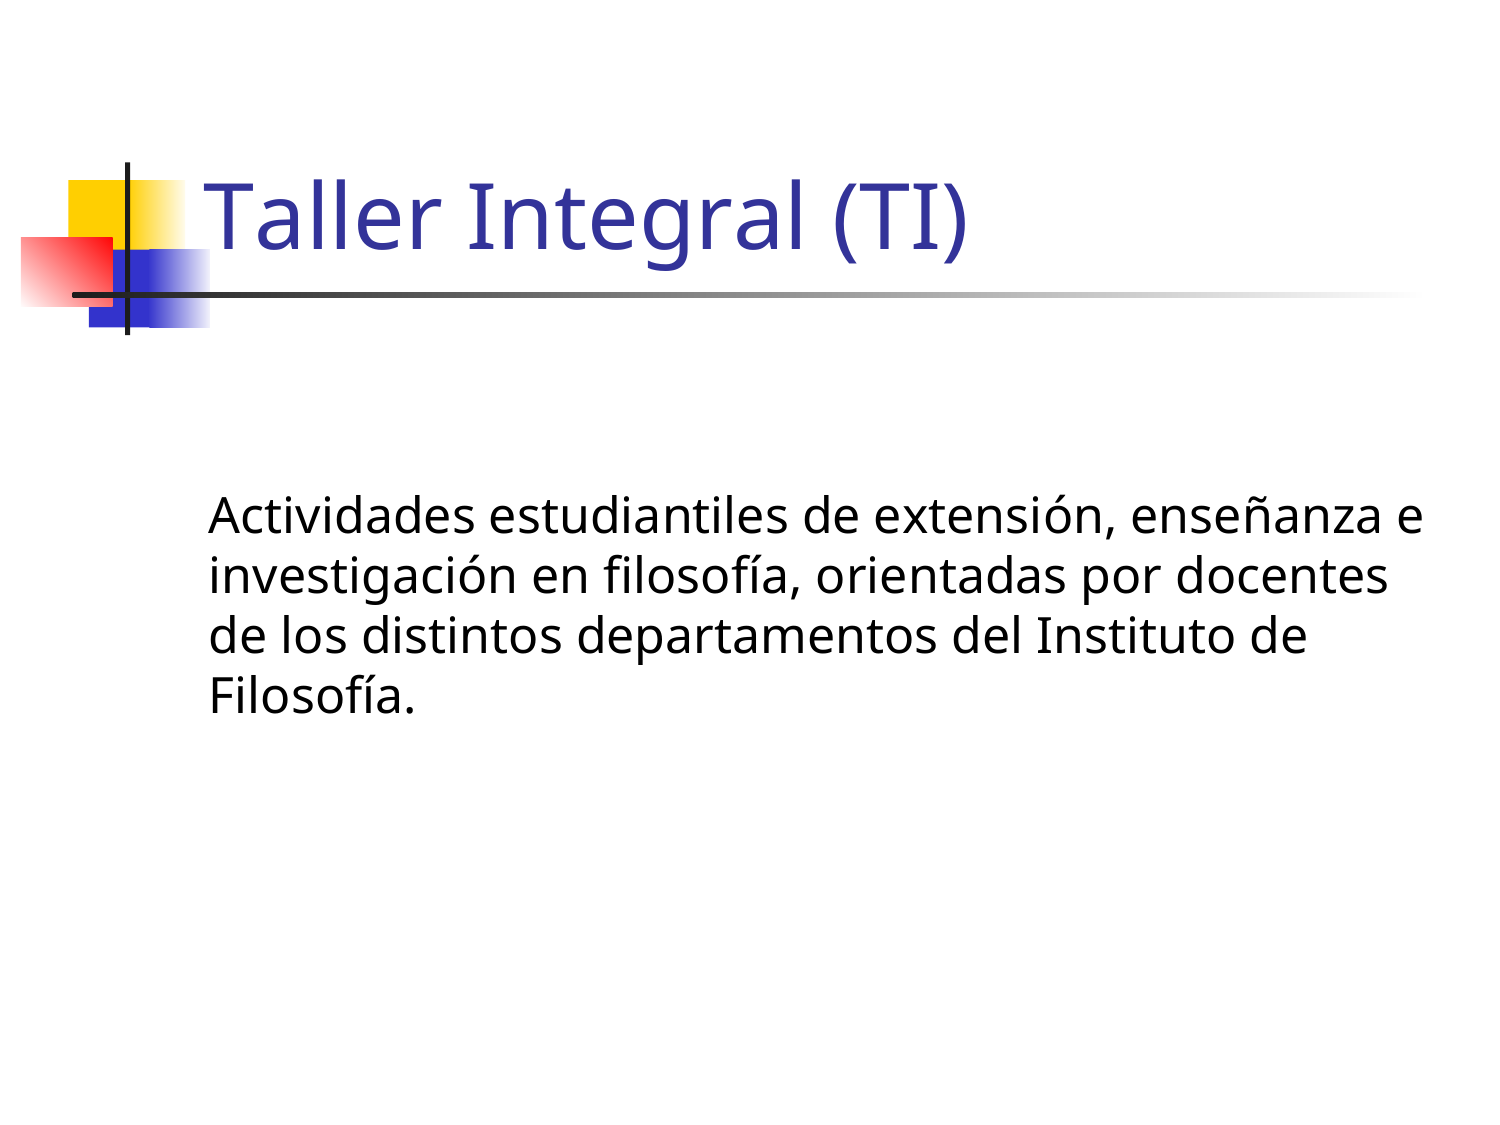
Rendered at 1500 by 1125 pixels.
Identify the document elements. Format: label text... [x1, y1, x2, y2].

title Taller Integral (TI) [188, 35, 1468, 276]
list Actividades estudiantiles de extensión, enseñanza e investigación en filosofía, orientadas por docentes de los distintos departamentos del Instituto de Filosofía. [193, 331, 1469, 1007]
